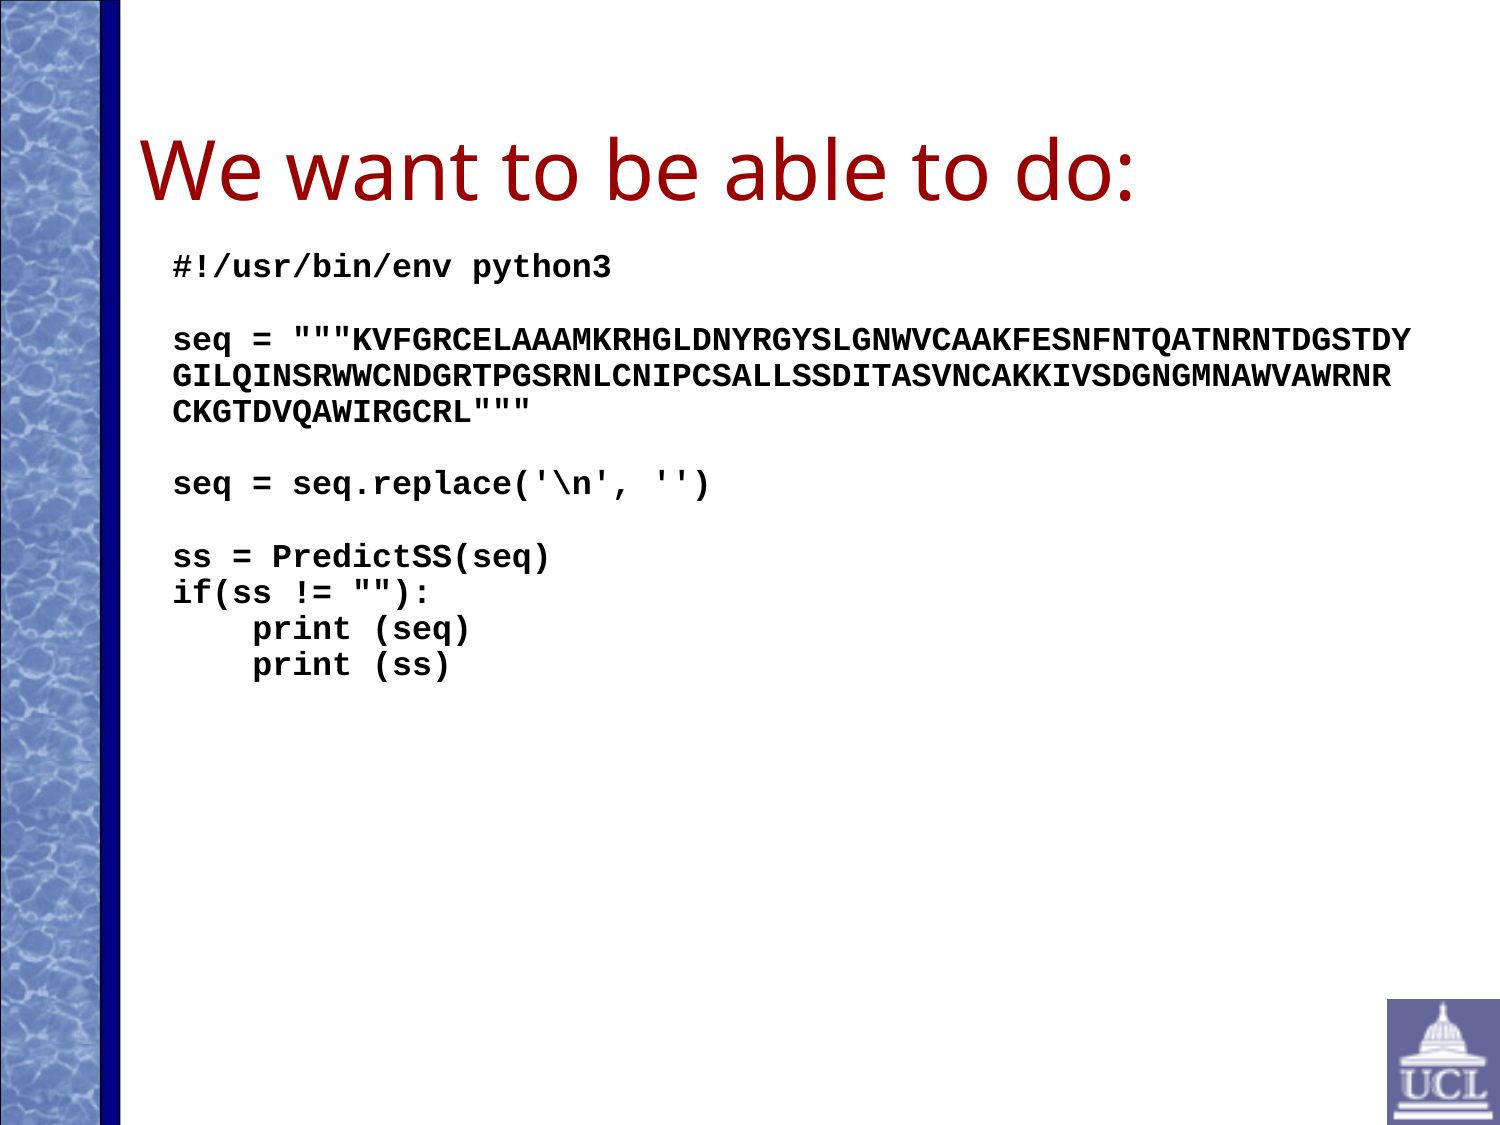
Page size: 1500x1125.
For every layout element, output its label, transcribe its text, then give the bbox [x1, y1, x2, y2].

picture [1387, 999, 1500, 1125]
list #!/usr/bin/env python3 seq = """KVFGRCELAAAMKRHGLDNYRGYSLGNWVCAAKFESNFNTQATNRNTDGSTDY GILQINSRWWCNDGRTPGSRNLCNIPCSALLSSDITASVNCAKKIVSDGNGMNAWVAWRNR CKGTDVQAWIRGCRL""" seq = seq.replace('\n', '') ss = PredictSS(seq) if(ss != ""): print (seq) print (ss) [157, 247, 1500, 835]
picture [1, 1, 99, 1125]
title We want to be able to do: [124, 37, 1413, 225]
